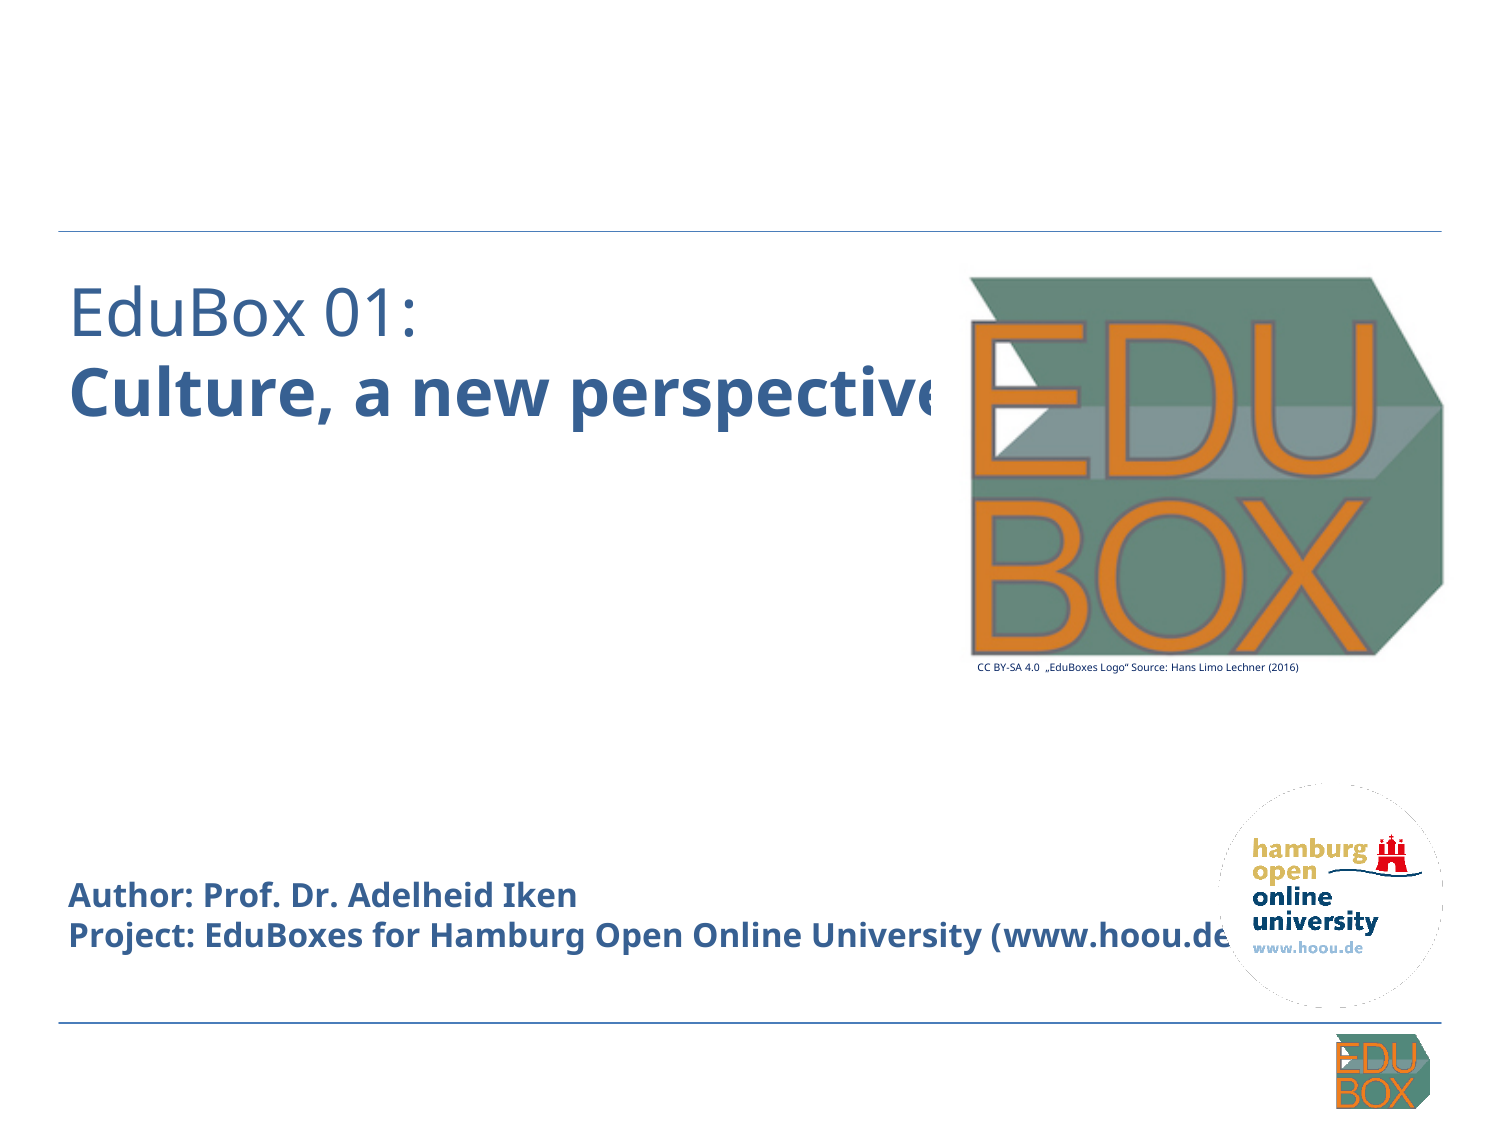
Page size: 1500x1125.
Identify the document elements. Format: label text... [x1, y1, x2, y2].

list EduBox 01: Culture, a new perspective Author: Prof. Dr. Adelheid Iken Project: EduBoxes for Hamburg Open Online University (www.hoou.de) [53, 254, 1404, 1005]
picture [931, 250, 1483, 685]
text_box CC BY-SA 4.0 „EduBoxes Logo“ Source: Hans Limo Lechner (2016) [962, 653, 1412, 683]
picture [1218, 783, 1443, 1008]
picture [1328, 1028, 1437, 1114]
